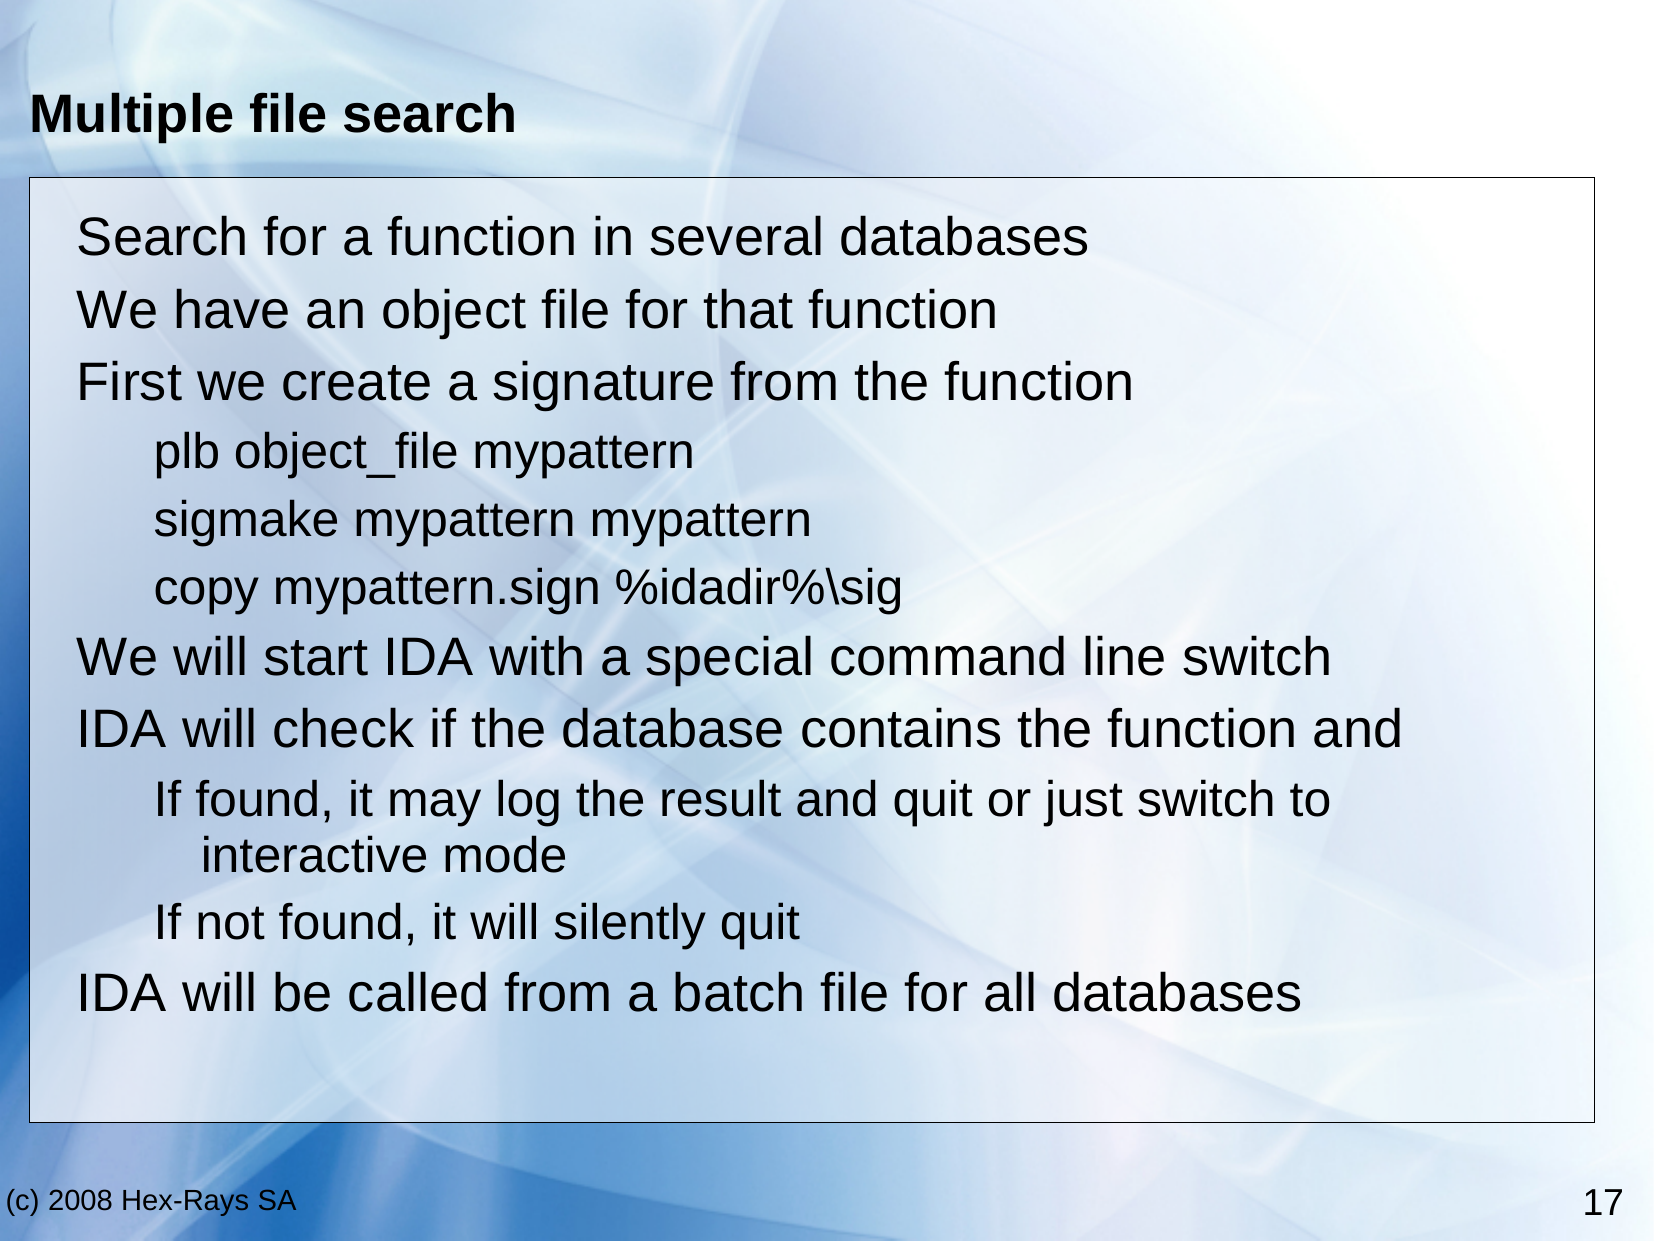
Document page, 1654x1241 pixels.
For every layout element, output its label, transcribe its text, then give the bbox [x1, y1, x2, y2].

picture [0, 0, 1654, 1241]
title Multiple file search [29, 49, 1506, 178]
list Search for a function in several databases We have an object file for that function First we create a signature from the function plb object_file mypattern sigmake mypattern mypattern copy mypattern.sign %idadir%\sig We will start IDA with a special command line switch IDA will check if the database contains the function and If found, it may log the result and quit or just switch to interactive mode If not found, it will silently quit IDA will be called from a batch file for all databases [59, 206, 1536, 1123]
